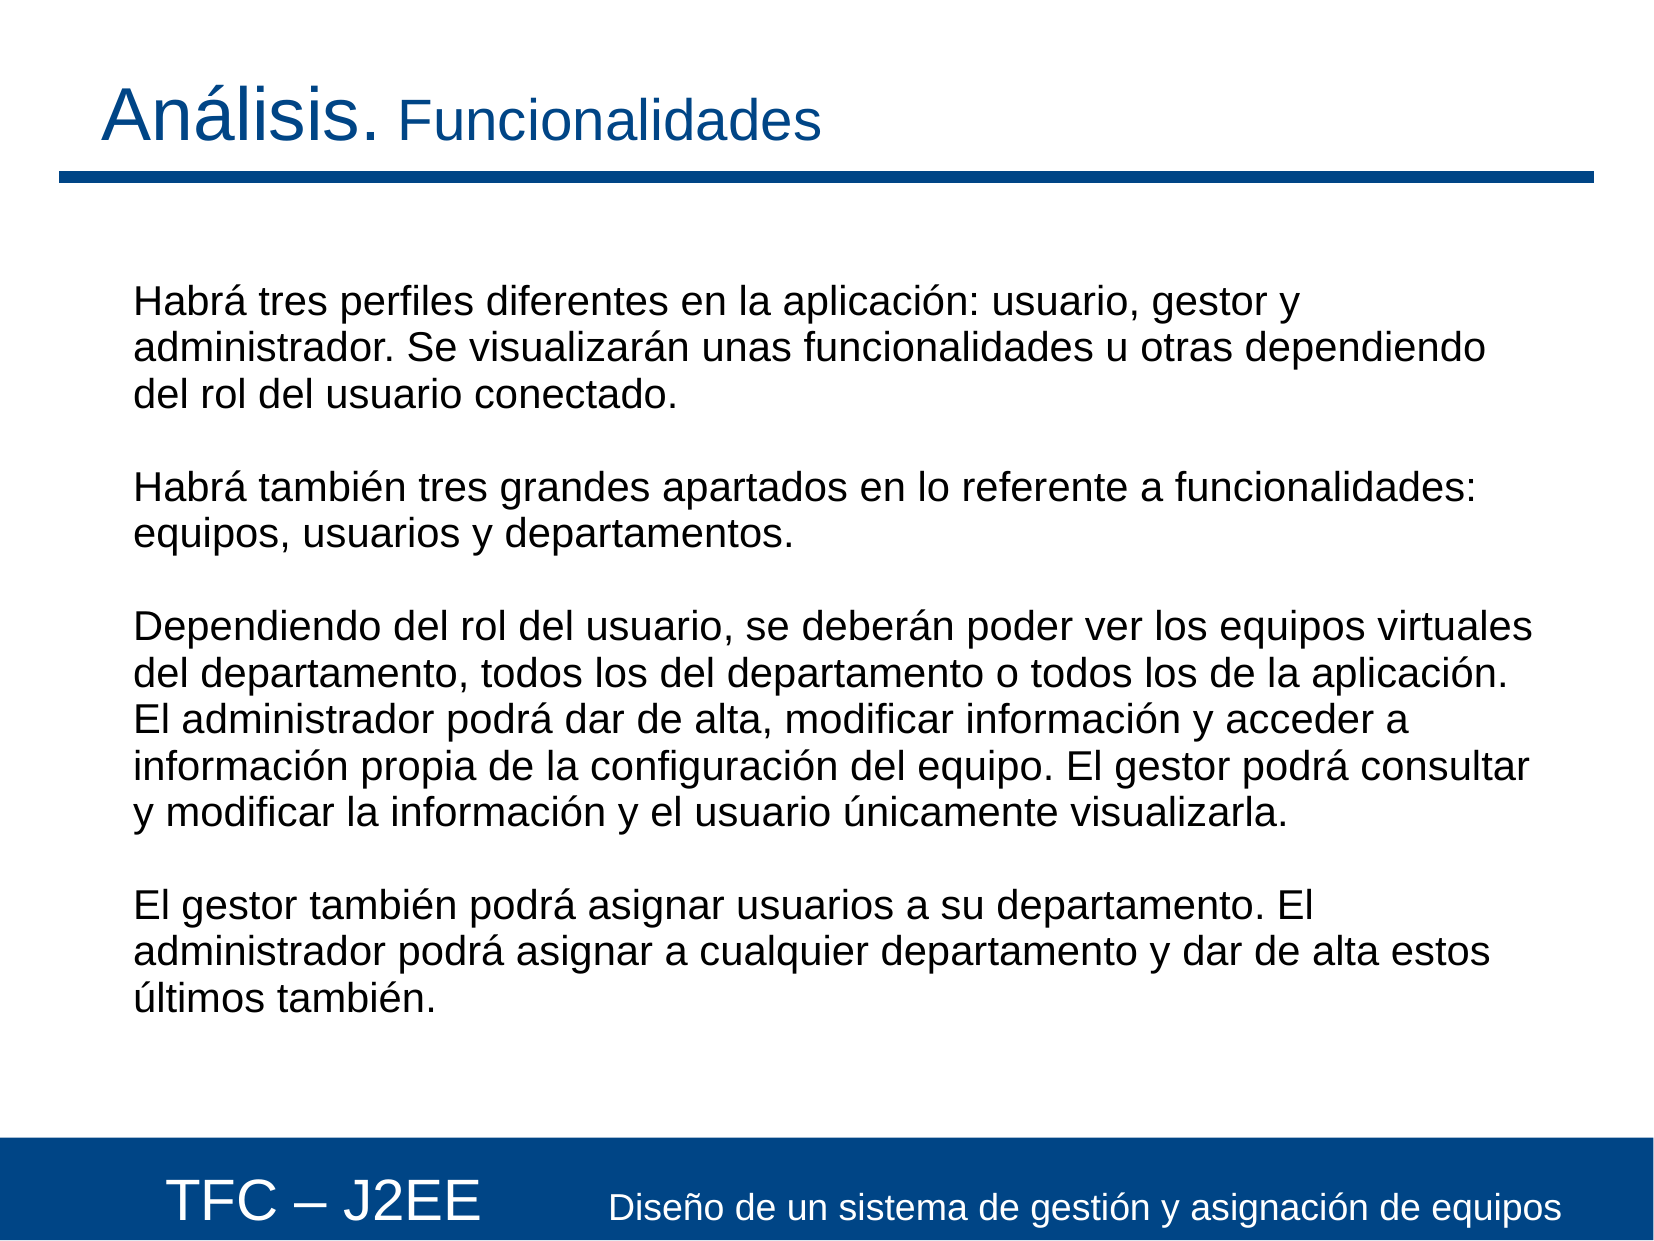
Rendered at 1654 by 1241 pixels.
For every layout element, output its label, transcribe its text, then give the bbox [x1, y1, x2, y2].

text_box Habrá tres perfiles diferentes en la aplicación: usuario, gestor y administrador. Se visualizarán unas funcionalidades u otras dependiendo del rol del usuario conectado. Habrá también tres grandes apartados en lo referente a funcionalidades: equipos, usuarios y departamentos. Dependiendo del rol del usuario, se deberán poder ver los equipos virtuales del departamento, todos los del departamento o todos los de la aplicación. El administrador podrá dar de alta, modificar información y acceder a información propia de la configuración del equipo. El gestor podrá consultar y modificar la información y el usuario únicamente visualizarla. El gestor también podrá asignar usuarios a su departamento. El administrador podrá asignar a cualquier departamento y dar de alta estos últimos también. [112, 264, 1565, 1063]
title TFC – J2EE Diseño de un sistema de gestión y asignación de equipos [0, 1137, 1654, 1241]
text_box Análisis. Funcionalidades [81, 59, 844, 170]
